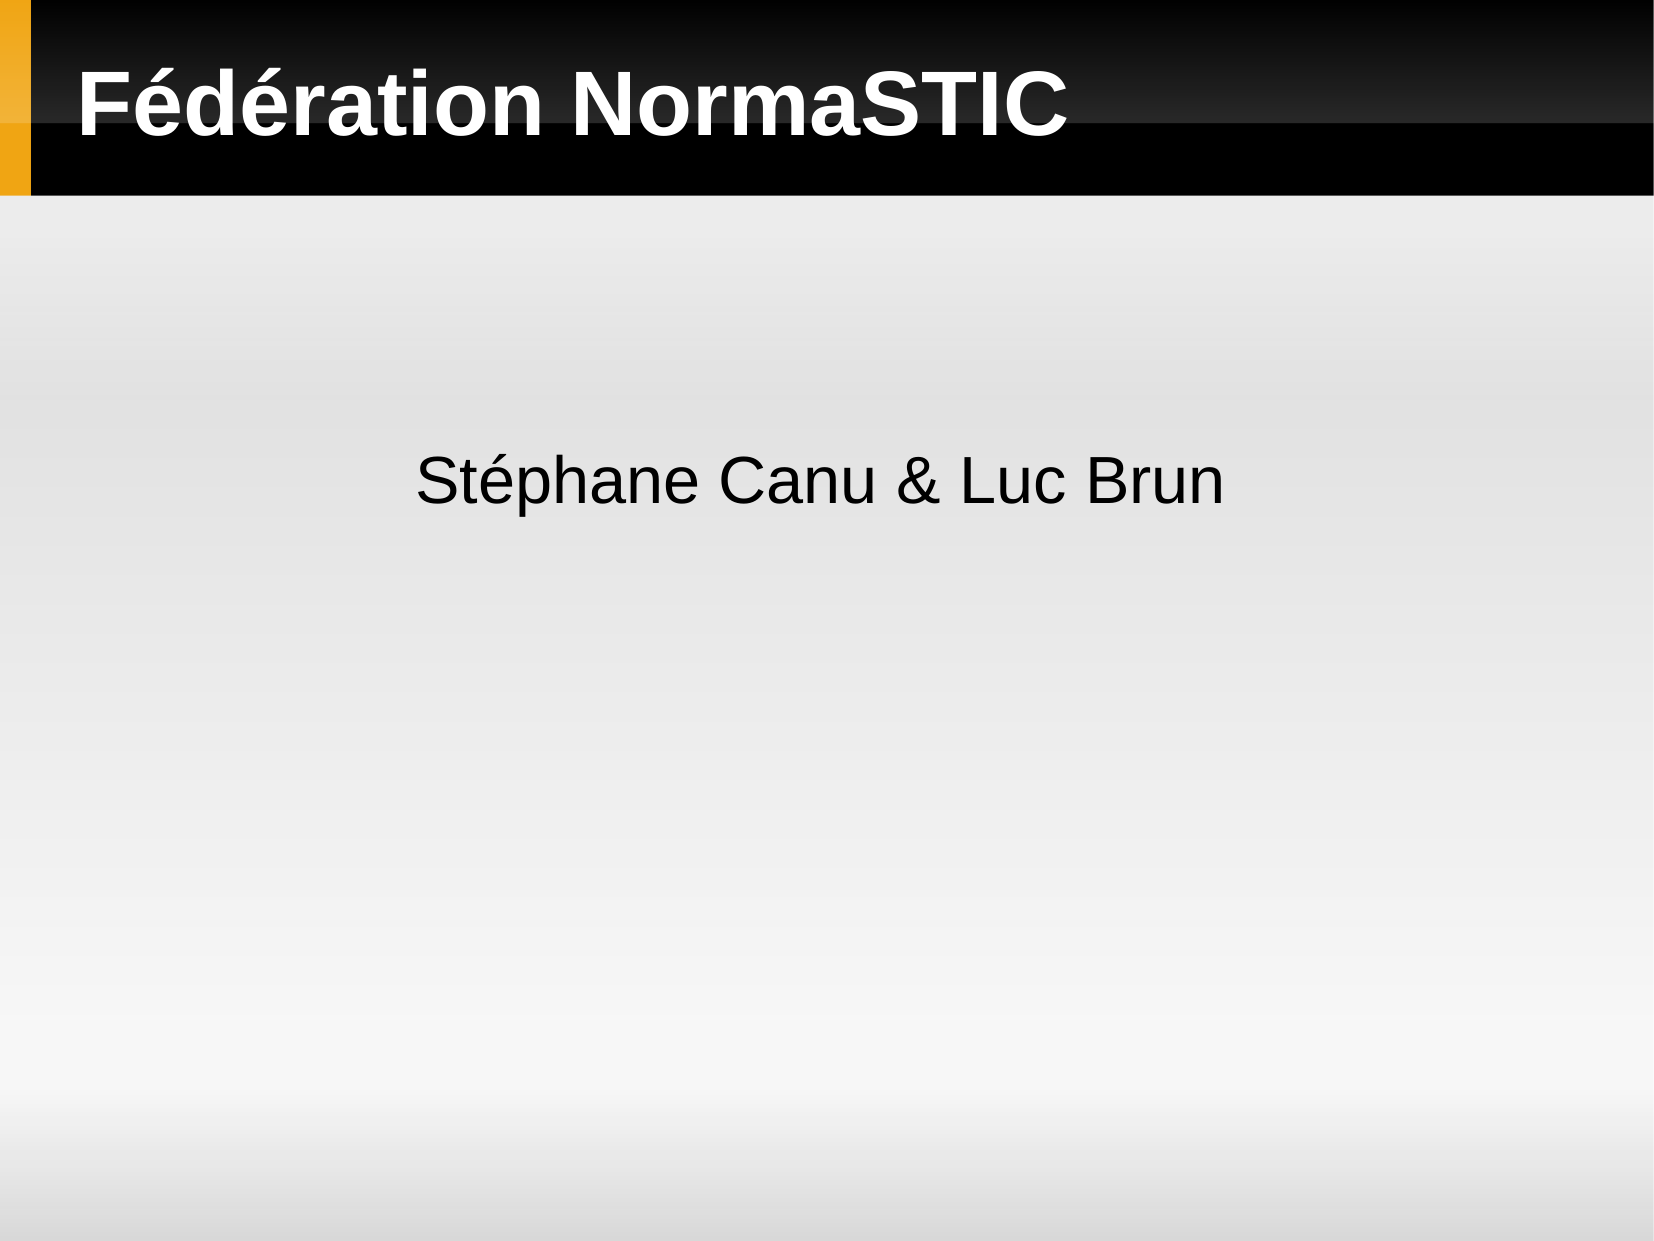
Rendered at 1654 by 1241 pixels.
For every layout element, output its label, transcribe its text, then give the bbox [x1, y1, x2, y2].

subtitle Stéphane Canu & Luc Brun [76, 0, 1565, 1109]
picture [0, 0, 1654, 1241]
